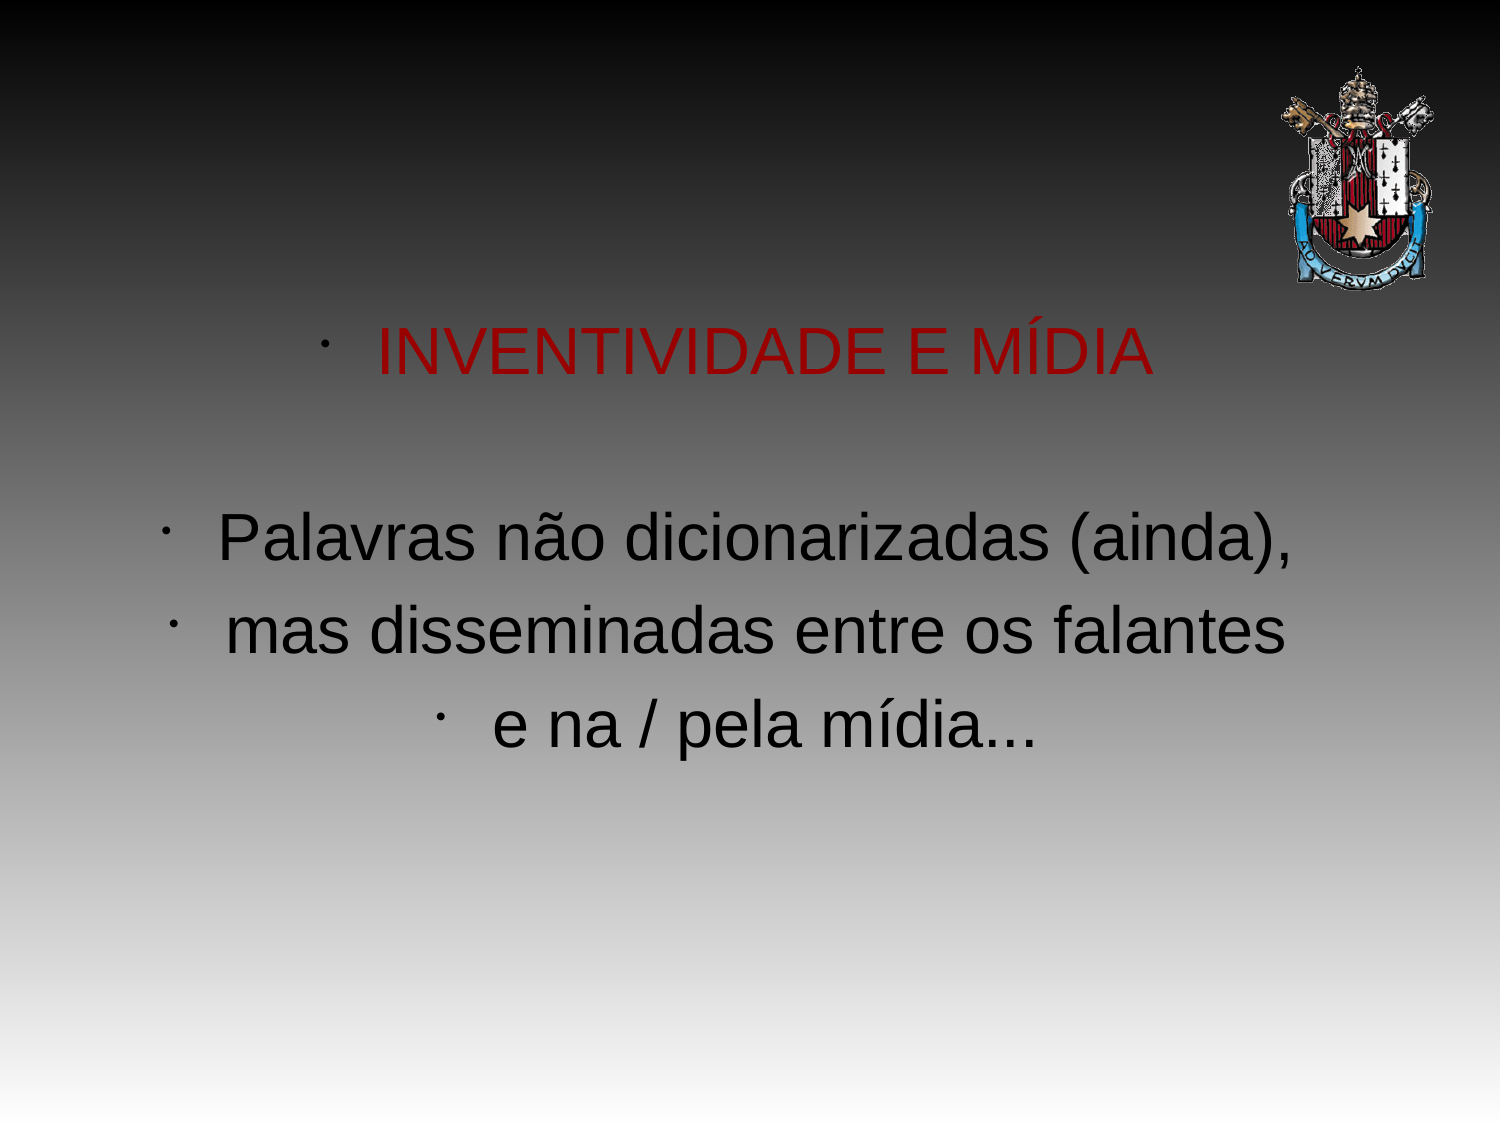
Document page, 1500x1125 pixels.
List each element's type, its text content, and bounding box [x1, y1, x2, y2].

chart [1281, 66, 1434, 291]
list INVENTIVIDADE E MÍDIA Palavras não dicionarizadas (ainda), mas disseminadas entre os falantes e na / pela mídia... [112, 113, 1364, 1002]
